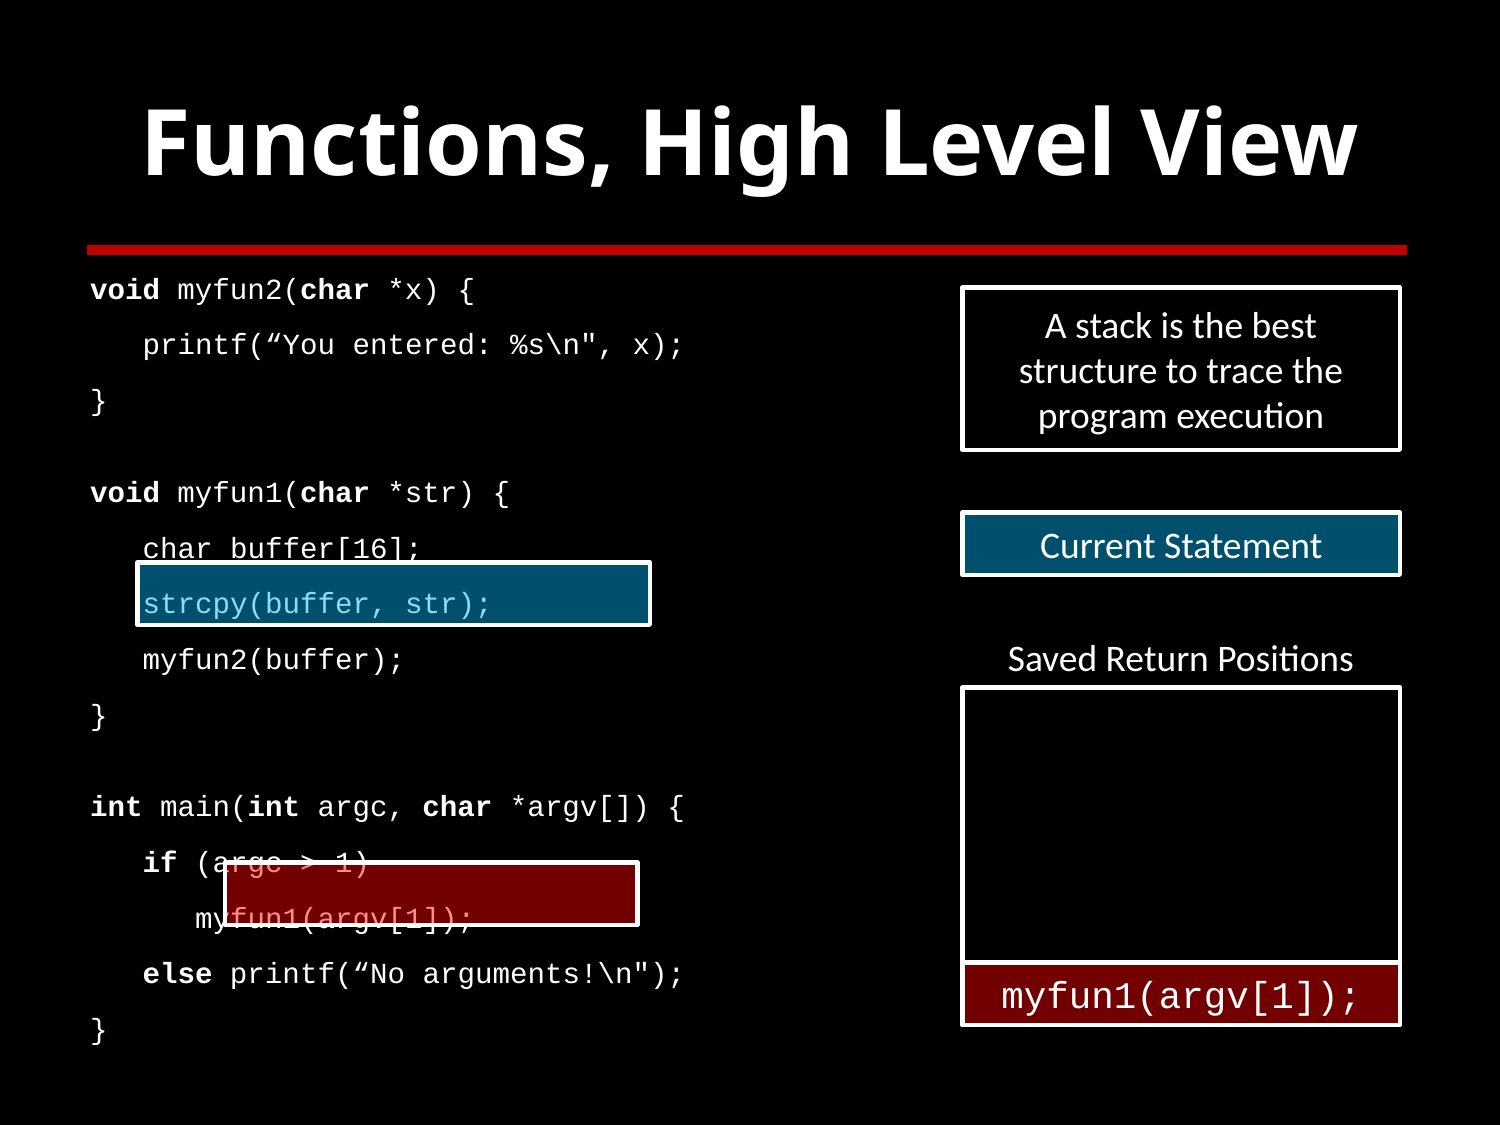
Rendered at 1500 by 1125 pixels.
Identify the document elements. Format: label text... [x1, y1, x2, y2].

text_box [962, 688, 1400, 962]
list void myfun2(char *x) { printf(“You entered: %s\n", x); } void myfun1(char *str) { char buffer[16]; strcpy(buffer, str); myfun2(buffer); } int main(int argc, char *argv[]) { if (argc > 1) myfun1(argv[1]); else printf(“No arguments!\n"); } [75, 262, 1425, 1063]
text_box Current Statement [962, 512, 1400, 575]
text_box Saved Return Positions [962, 624, 1400, 688]
text_box myfun1(argv[1]); [962, 962, 1400, 1025]
text_box [225, 862, 638, 925]
text_box [137, 562, 650, 625]
text_box A stack is the best structure to trace the program execution [962, 287, 1400, 450]
title Functions, High Level View [75, 45, 1425, 233]
